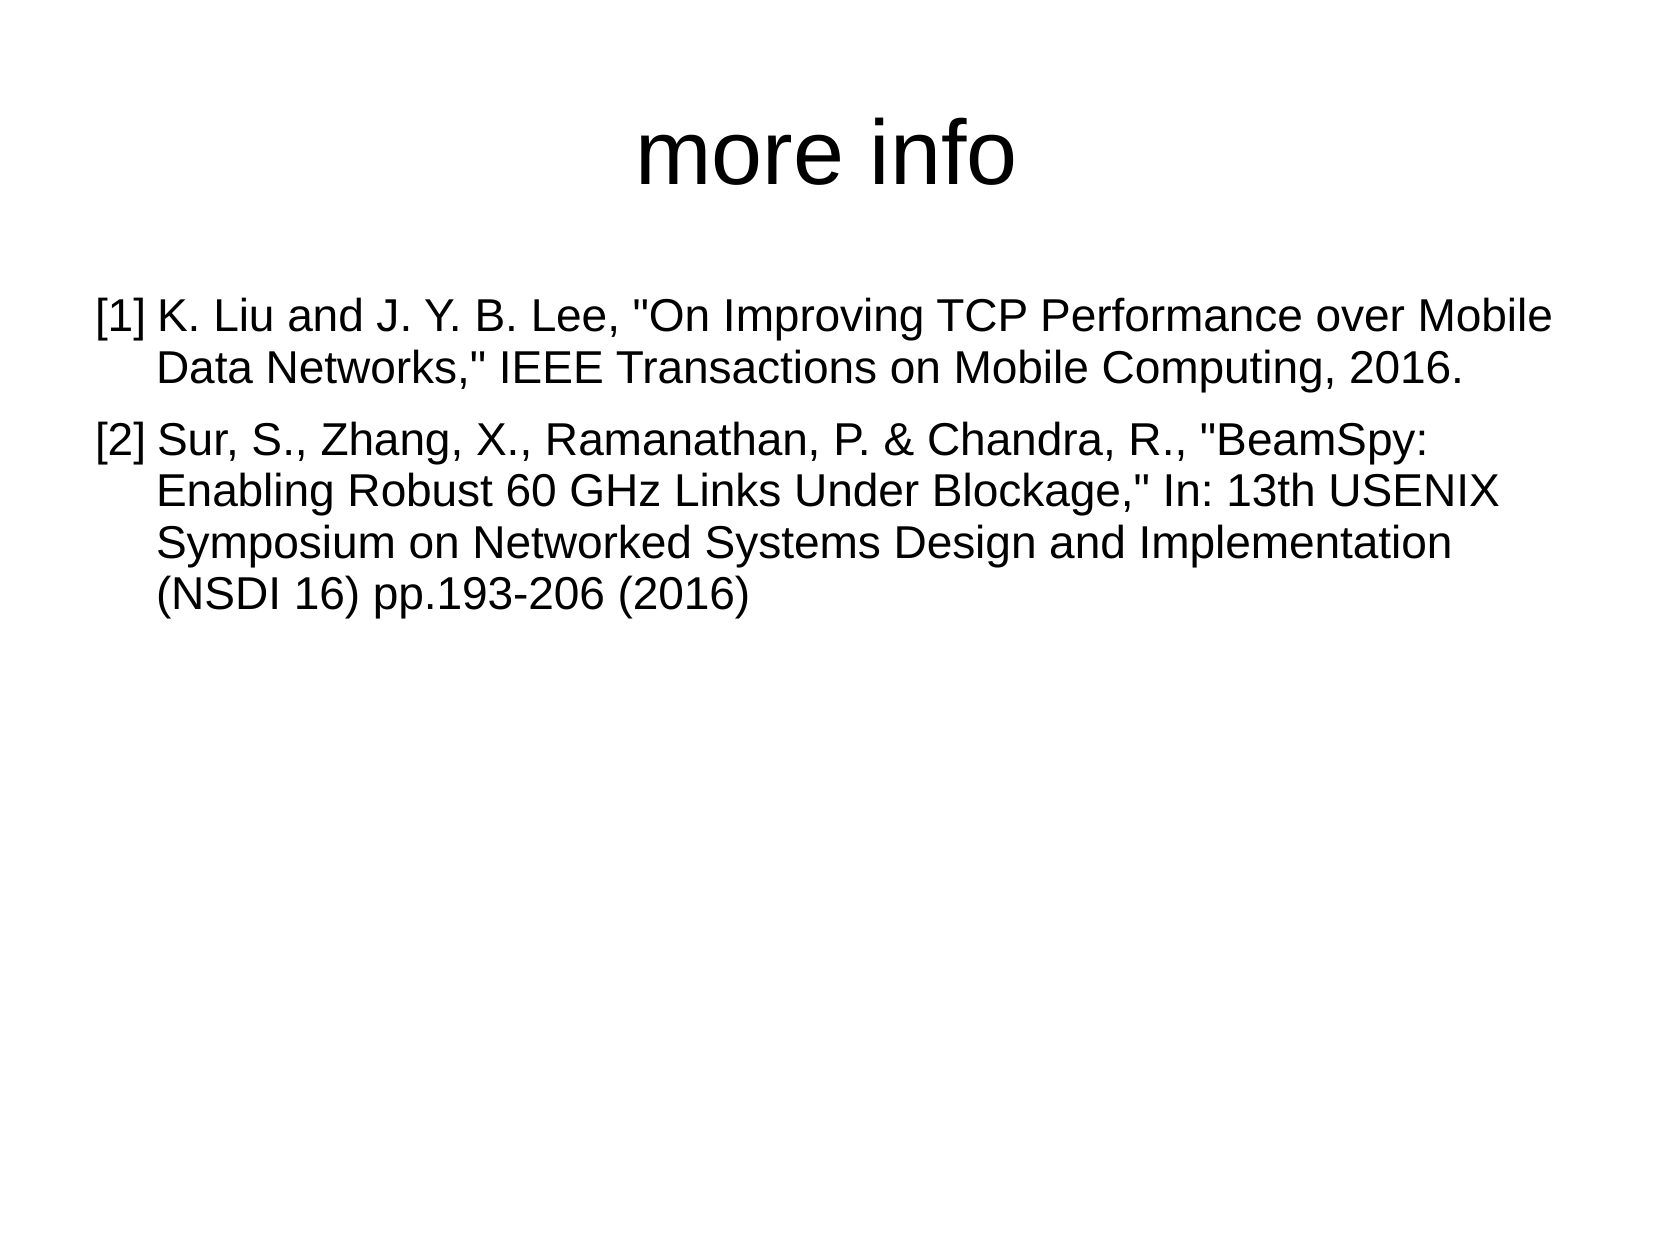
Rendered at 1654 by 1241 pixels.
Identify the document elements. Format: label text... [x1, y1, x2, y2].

list K. Liu and J. Y. B. Lee, "On Improving TCP Performance over Mobile Data Networks," IEEE Transactions on Mobile Computing, 2016. Sur, S., Zhang, X., Ramanathan, P. & Chandra, R., "BeamSpy: Enabling Robust 60 GHz Links Under Blockage," In: 13th USENIX Symposium on Networked Systems Design and Implementation (NSDI 16) pp.193-206 (2016) [82, 290, 1571, 626]
title more info [82, 49, 1571, 257]
